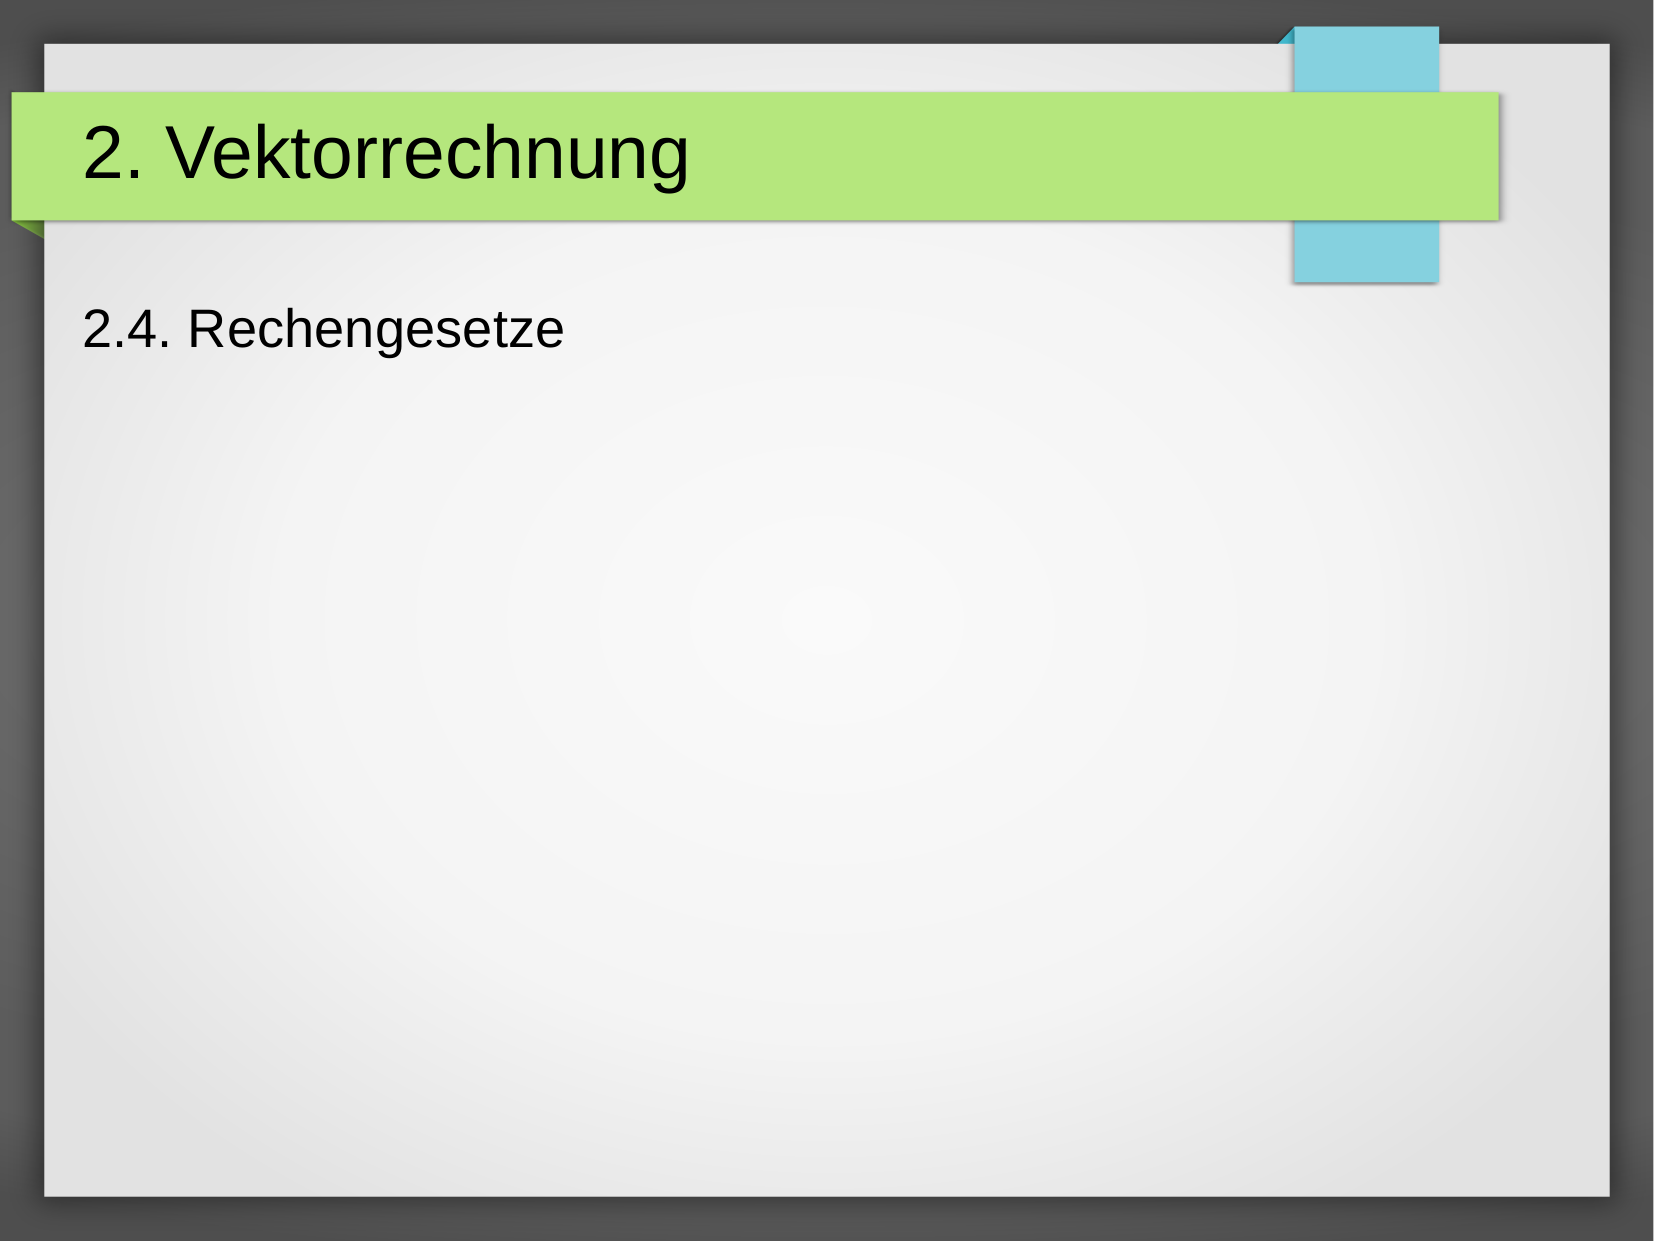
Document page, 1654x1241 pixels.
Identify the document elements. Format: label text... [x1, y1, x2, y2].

picture [0, 0, 1654, 1241]
list 2.4. Rechengesetze [82, 295, 1571, 1015]
title 2. Vektorrechnung [82, 94, 1264, 213]
